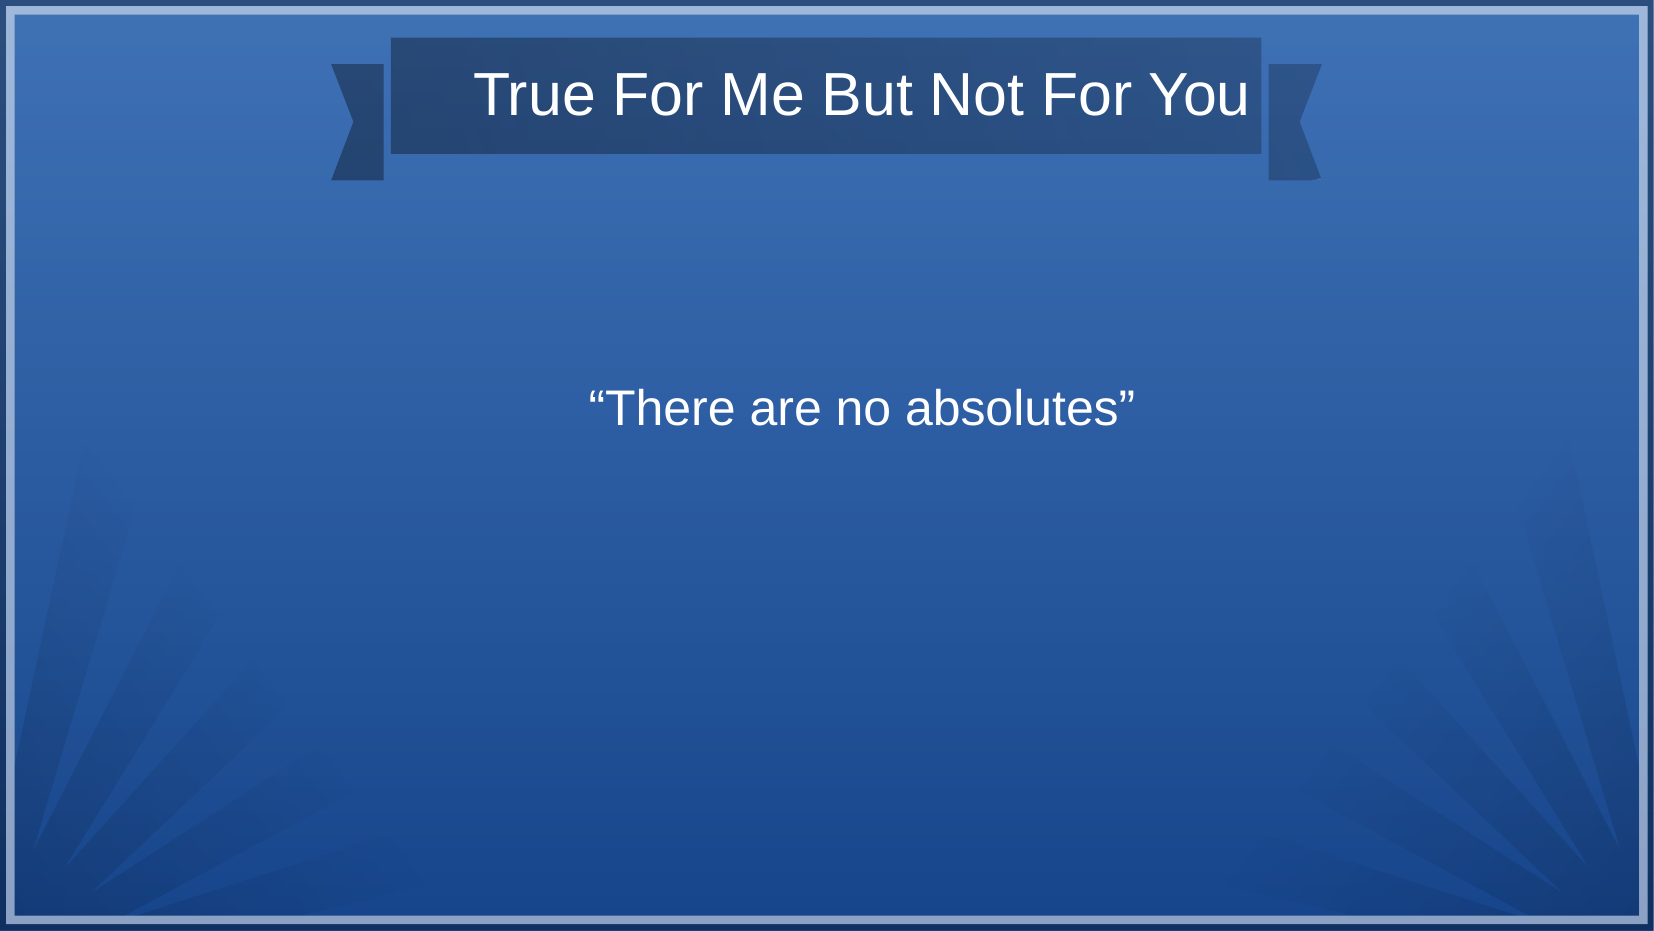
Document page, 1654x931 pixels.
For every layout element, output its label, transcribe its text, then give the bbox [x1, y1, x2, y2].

title True For Me But Not For You [389, 35, 1264, 154]
list “There are no absolutes” [82, 224, 1571, 848]
